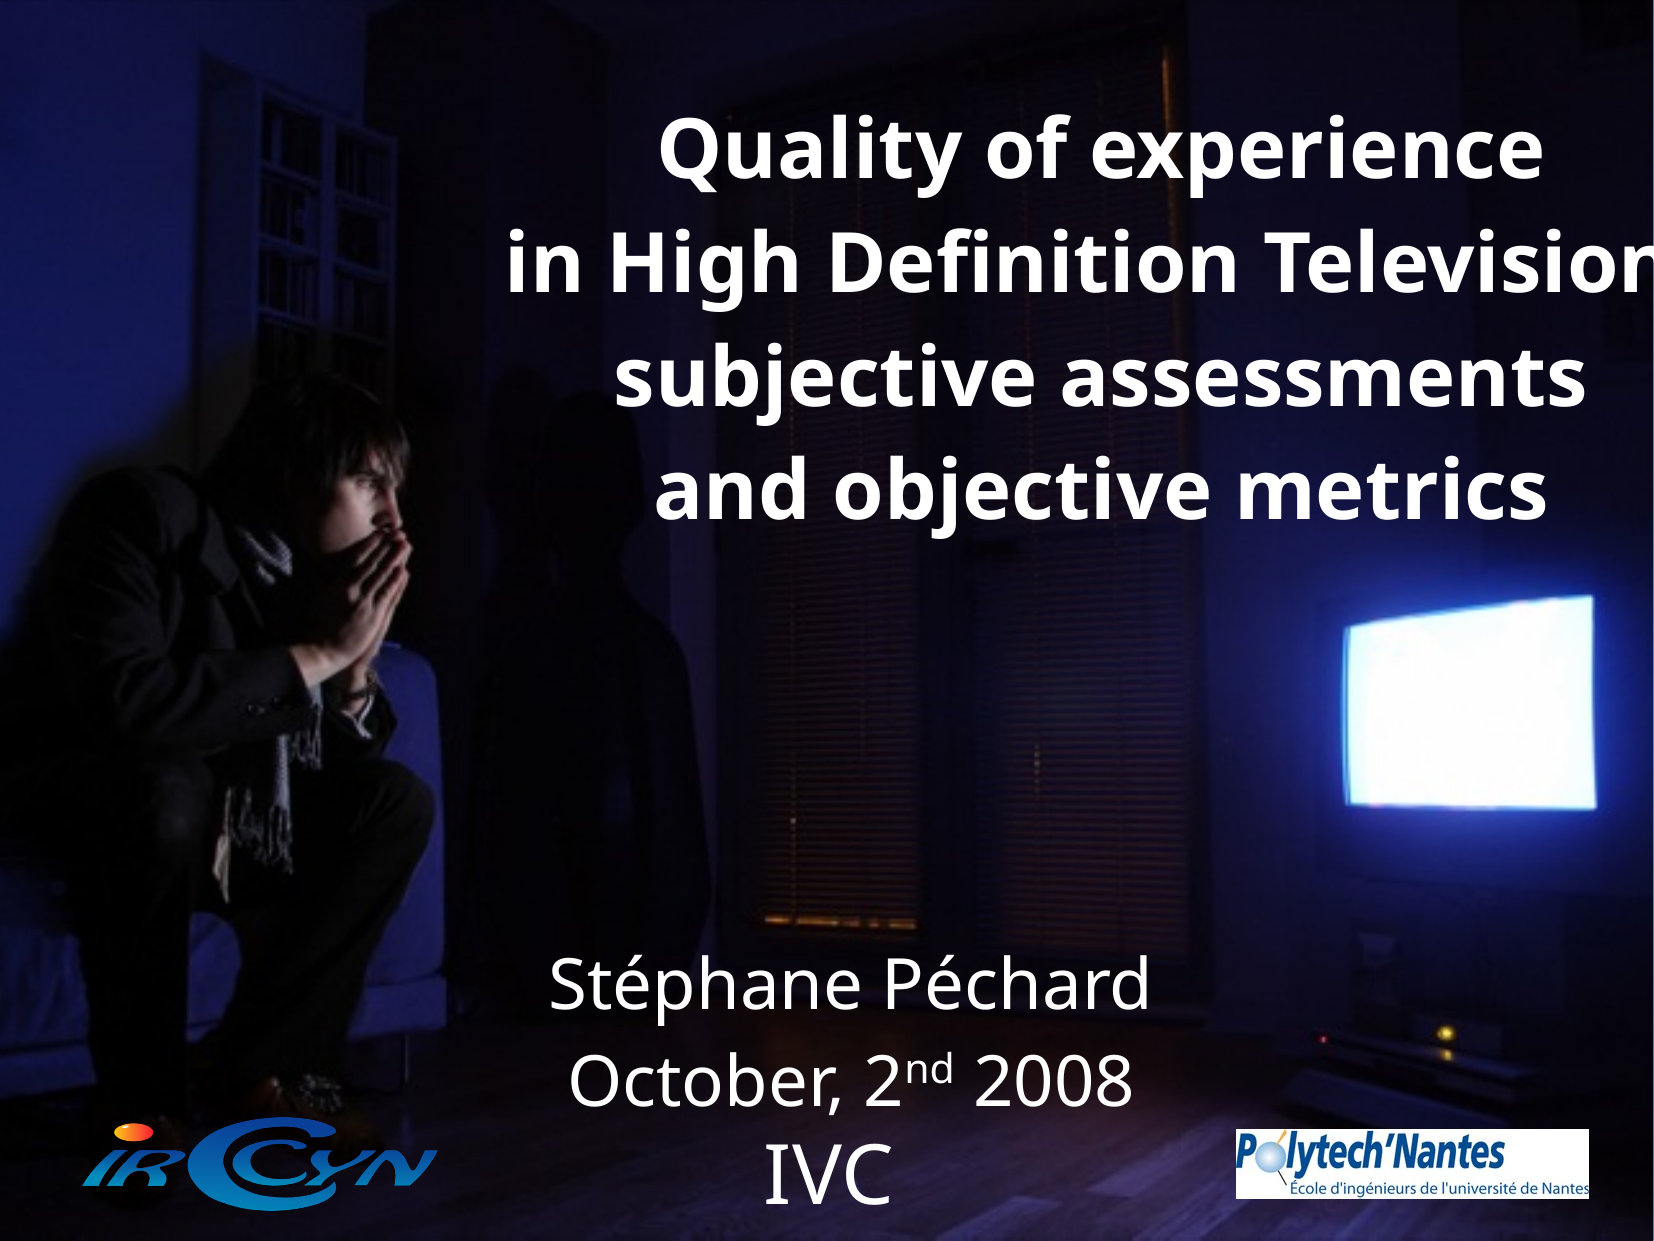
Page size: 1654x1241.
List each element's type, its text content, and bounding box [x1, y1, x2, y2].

picture [0, 0, 1654, 1241]
text_box Quality of experience in High Definition Television: subjective assessments and objective metrics [490, 82, 1607, 476]
text_box Stéphane Péchard October, 2nd 2008 [533, 926, 1120, 1106]
text_box IVC [749, 1107, 905, 1218]
